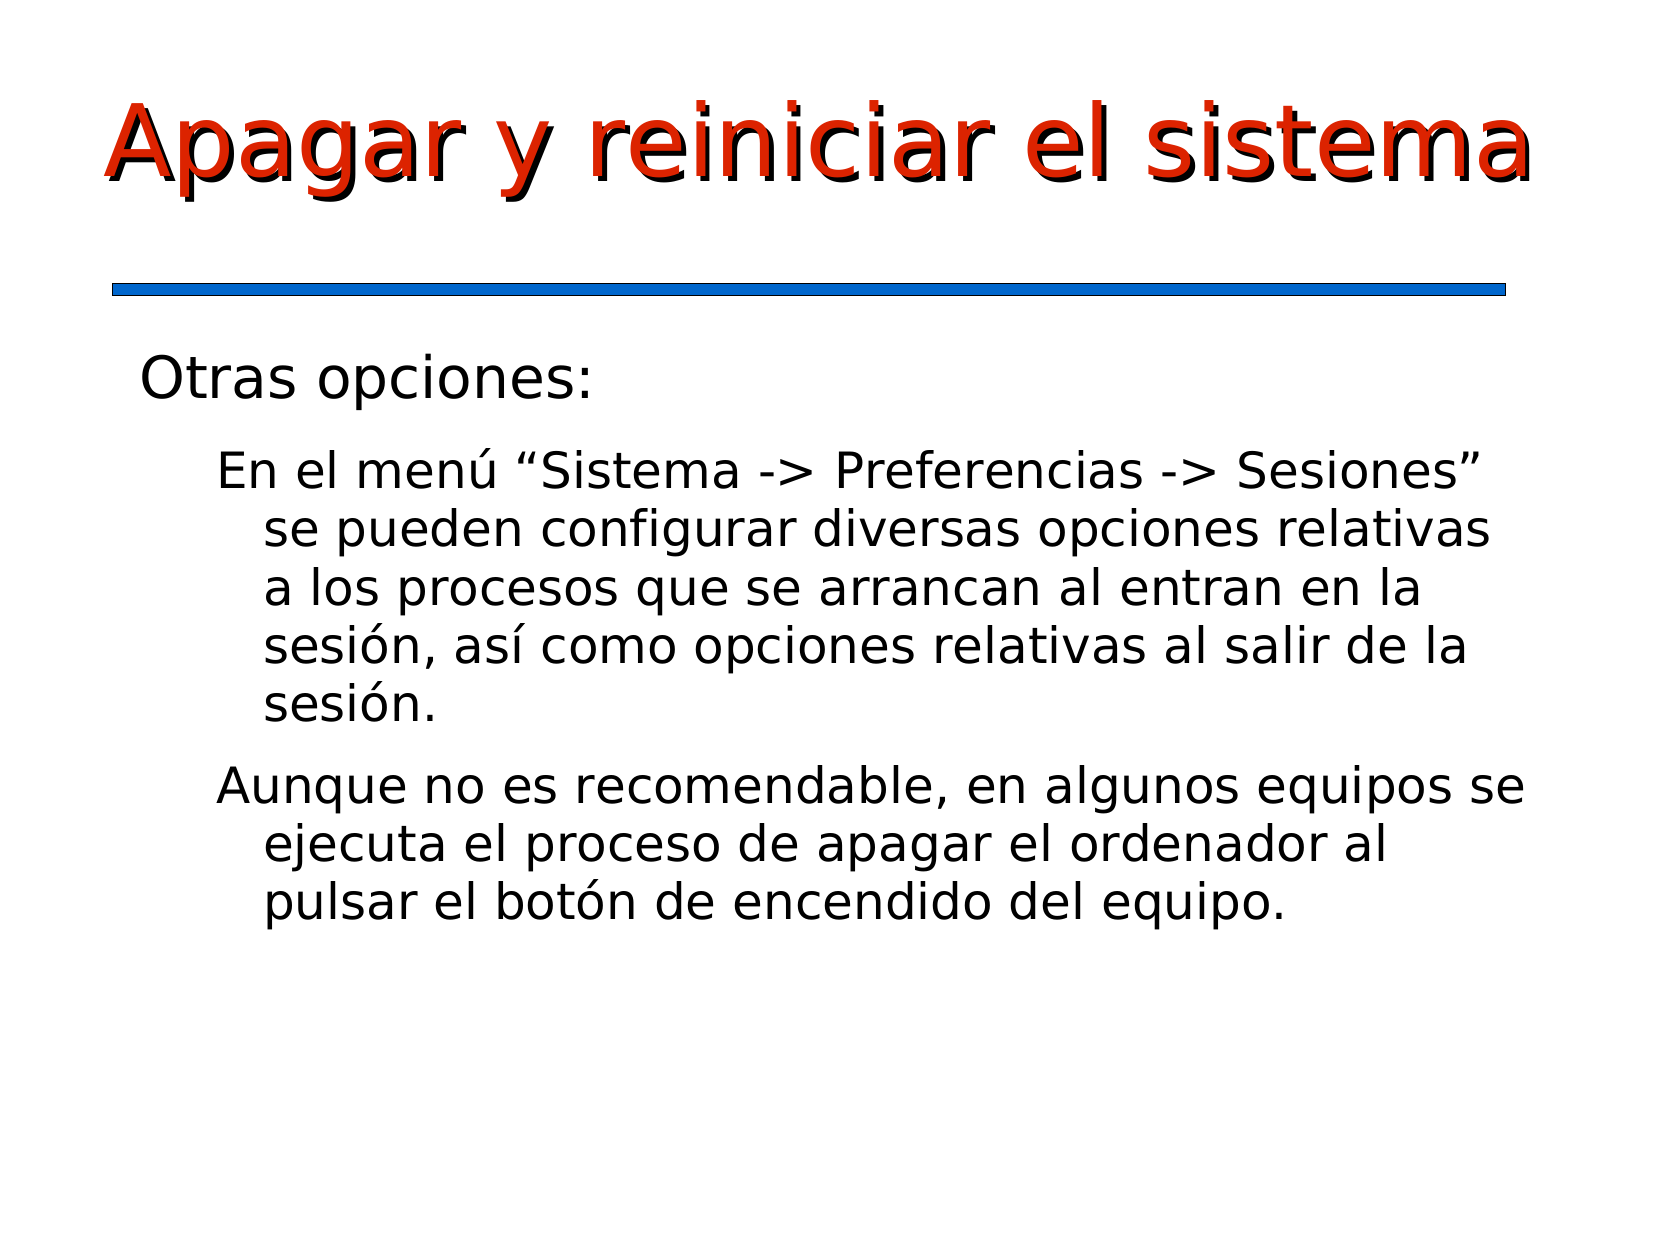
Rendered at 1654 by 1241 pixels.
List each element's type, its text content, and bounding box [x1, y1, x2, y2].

list Otras opciones: En el menú “Sistema -> Preferencias -> Sesiones” se pueden configurar diversas opciones relativas a los procesos que se arrancan al entran en la sesión, así como opciones relativas al salir de la sesión. Aunque no es recomendable, en algunos equipos se ejecuta el proceso de apagar el ordenador al pulsar el botón de encendido del equipo. [121, 344, 1534, 1127]
title Apagar y reiniciar el sistema [97, 38, 1542, 246]
